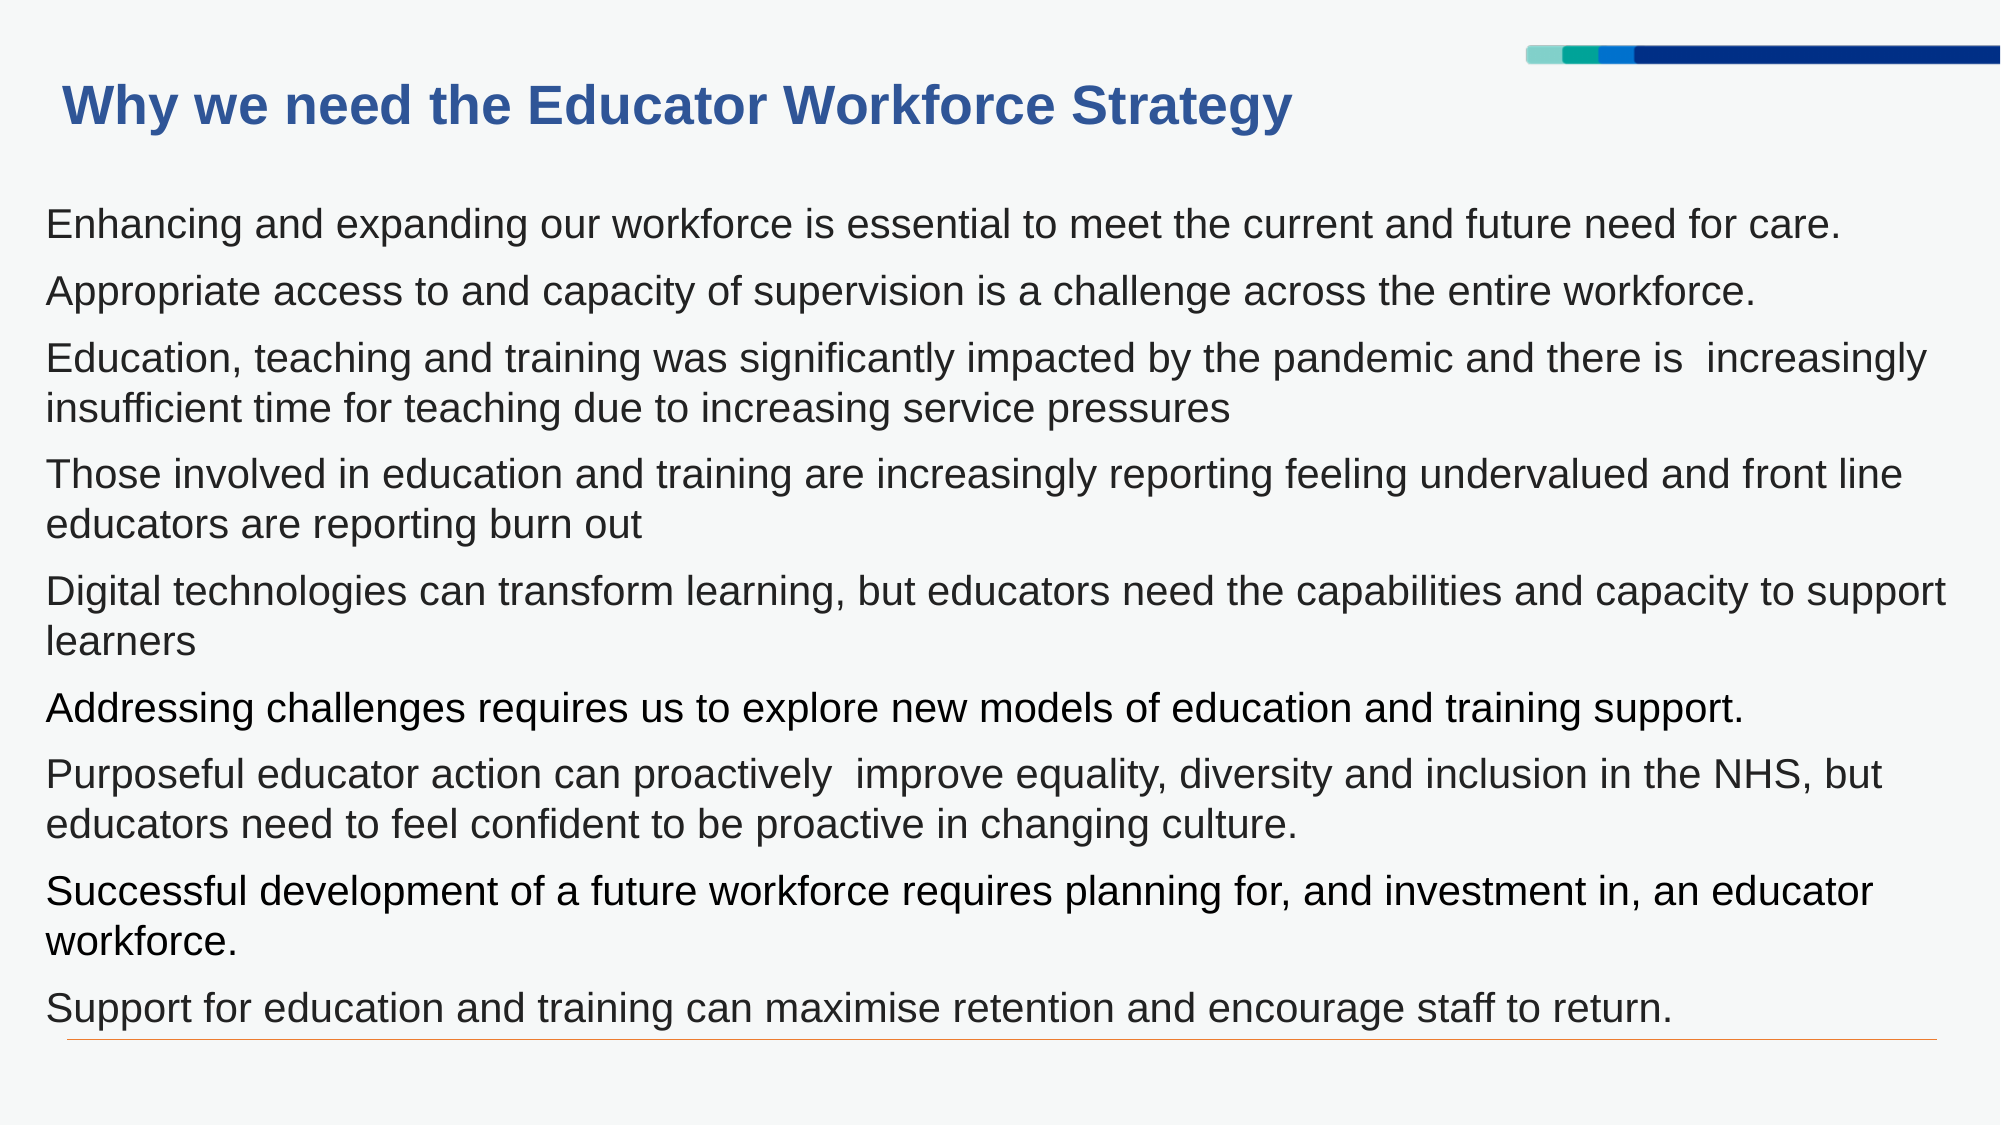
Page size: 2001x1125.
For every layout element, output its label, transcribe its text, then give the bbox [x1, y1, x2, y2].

text_box Why we need the Educator Workforce Strategy [62, 53, 1346, 159]
text_box Enhancing and expanding our workforce is essential to meet the current and future need for care. Appropriate access to and capacity of supervision is a challenge across the entire workforce. Education, teaching and training was significantly impacted by the pandemic and there is increasingly insufficient time for teaching due to increasing service pressures Those involved in education and training are increasingly reporting feeling undervalued and front line educators are reporting burn out Digital technologies can transform learning, but educators need the capabilities and capacity to support learners Addressing challenges requires us to explore new models of education and training support. Purposeful educator action can proactively improve equality, diversity and inclusion in the NHS, but educators need to feel confident to be proactive in changing culture. Successful development of a future workforce requires planning for, and investment in, an educator workforce. Support for education and training can maximise retention and encourage staff to return. [30, 189, 1970, 1047]
